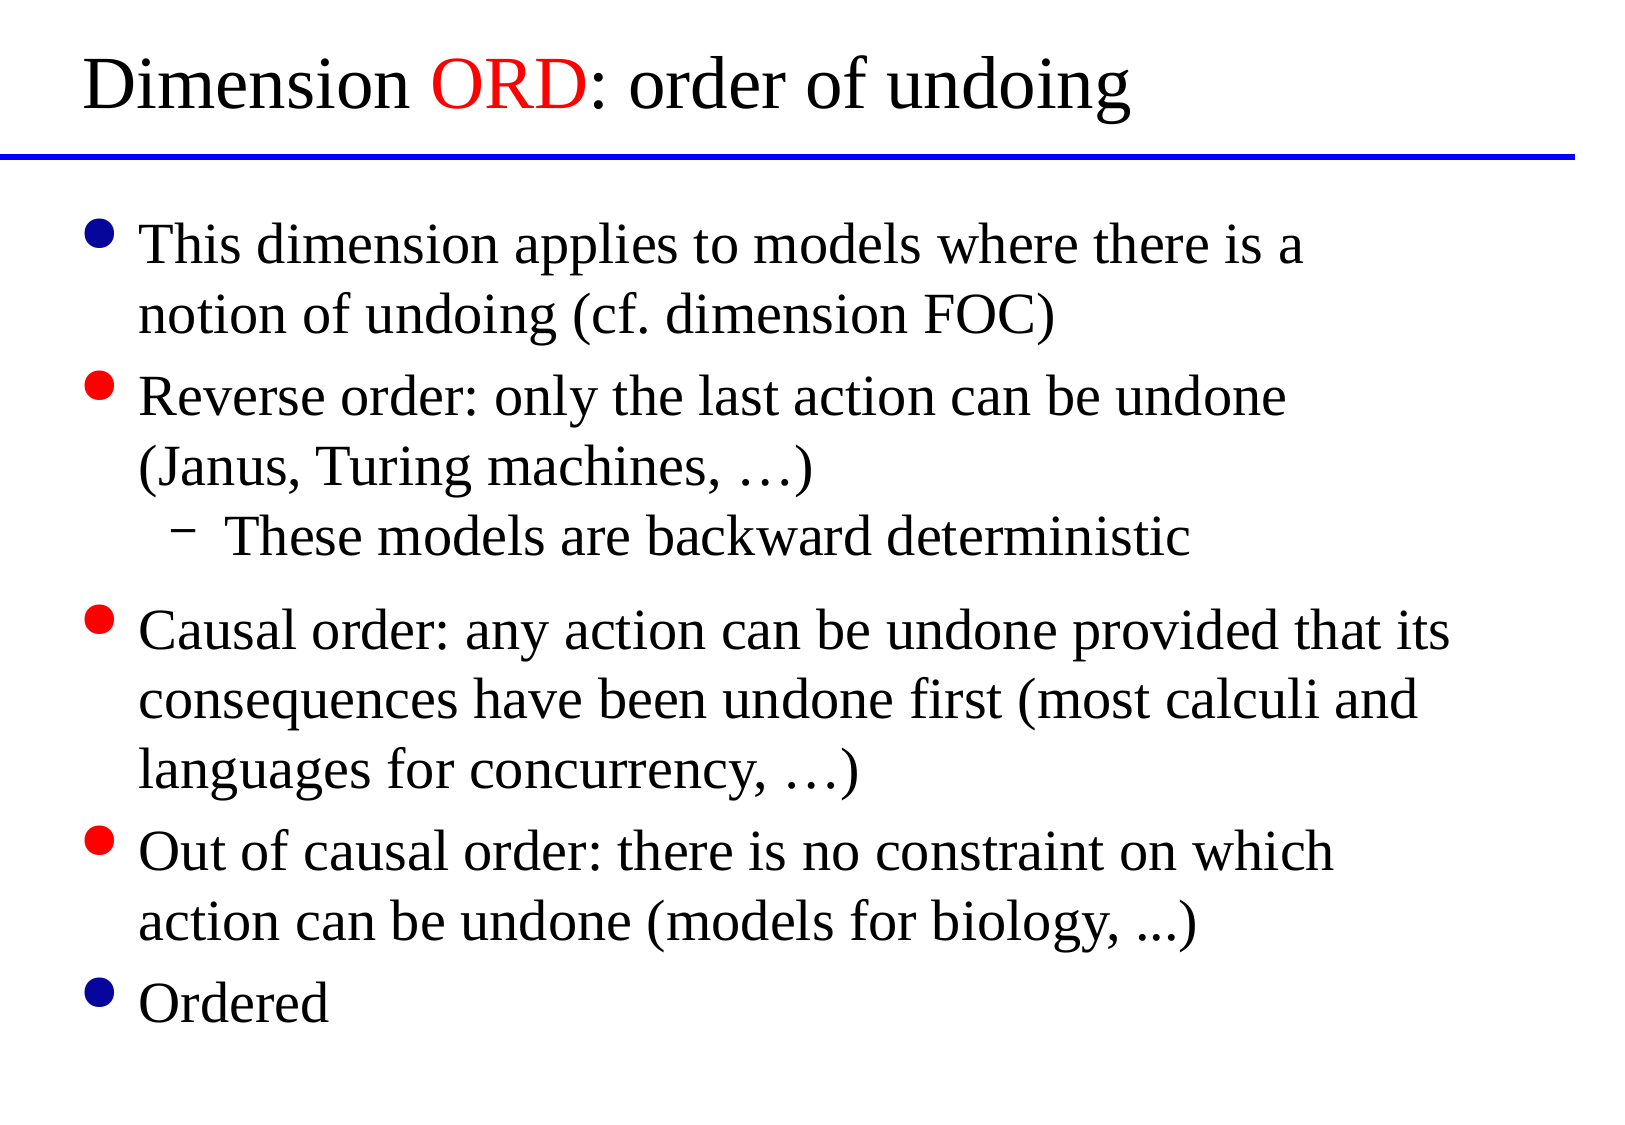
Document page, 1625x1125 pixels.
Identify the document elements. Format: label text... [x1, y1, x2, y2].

title Dimension ORD: order of undoing [67, 27, 1544, 131]
list This dimension applies to models where there is a notion of undoing (cf. dimension FOC) Reverse order: only the last action can be undone (Janus, Turing machines, …) These models are backward deterministic Causal order: any action can be undone provided that its consequences have been undone first (most calculi and languages for concurrency, …) Out of causal order: there is no constraint on which action can be undone (models for biology, ...) Ordered [67, 198, 1478, 1061]
